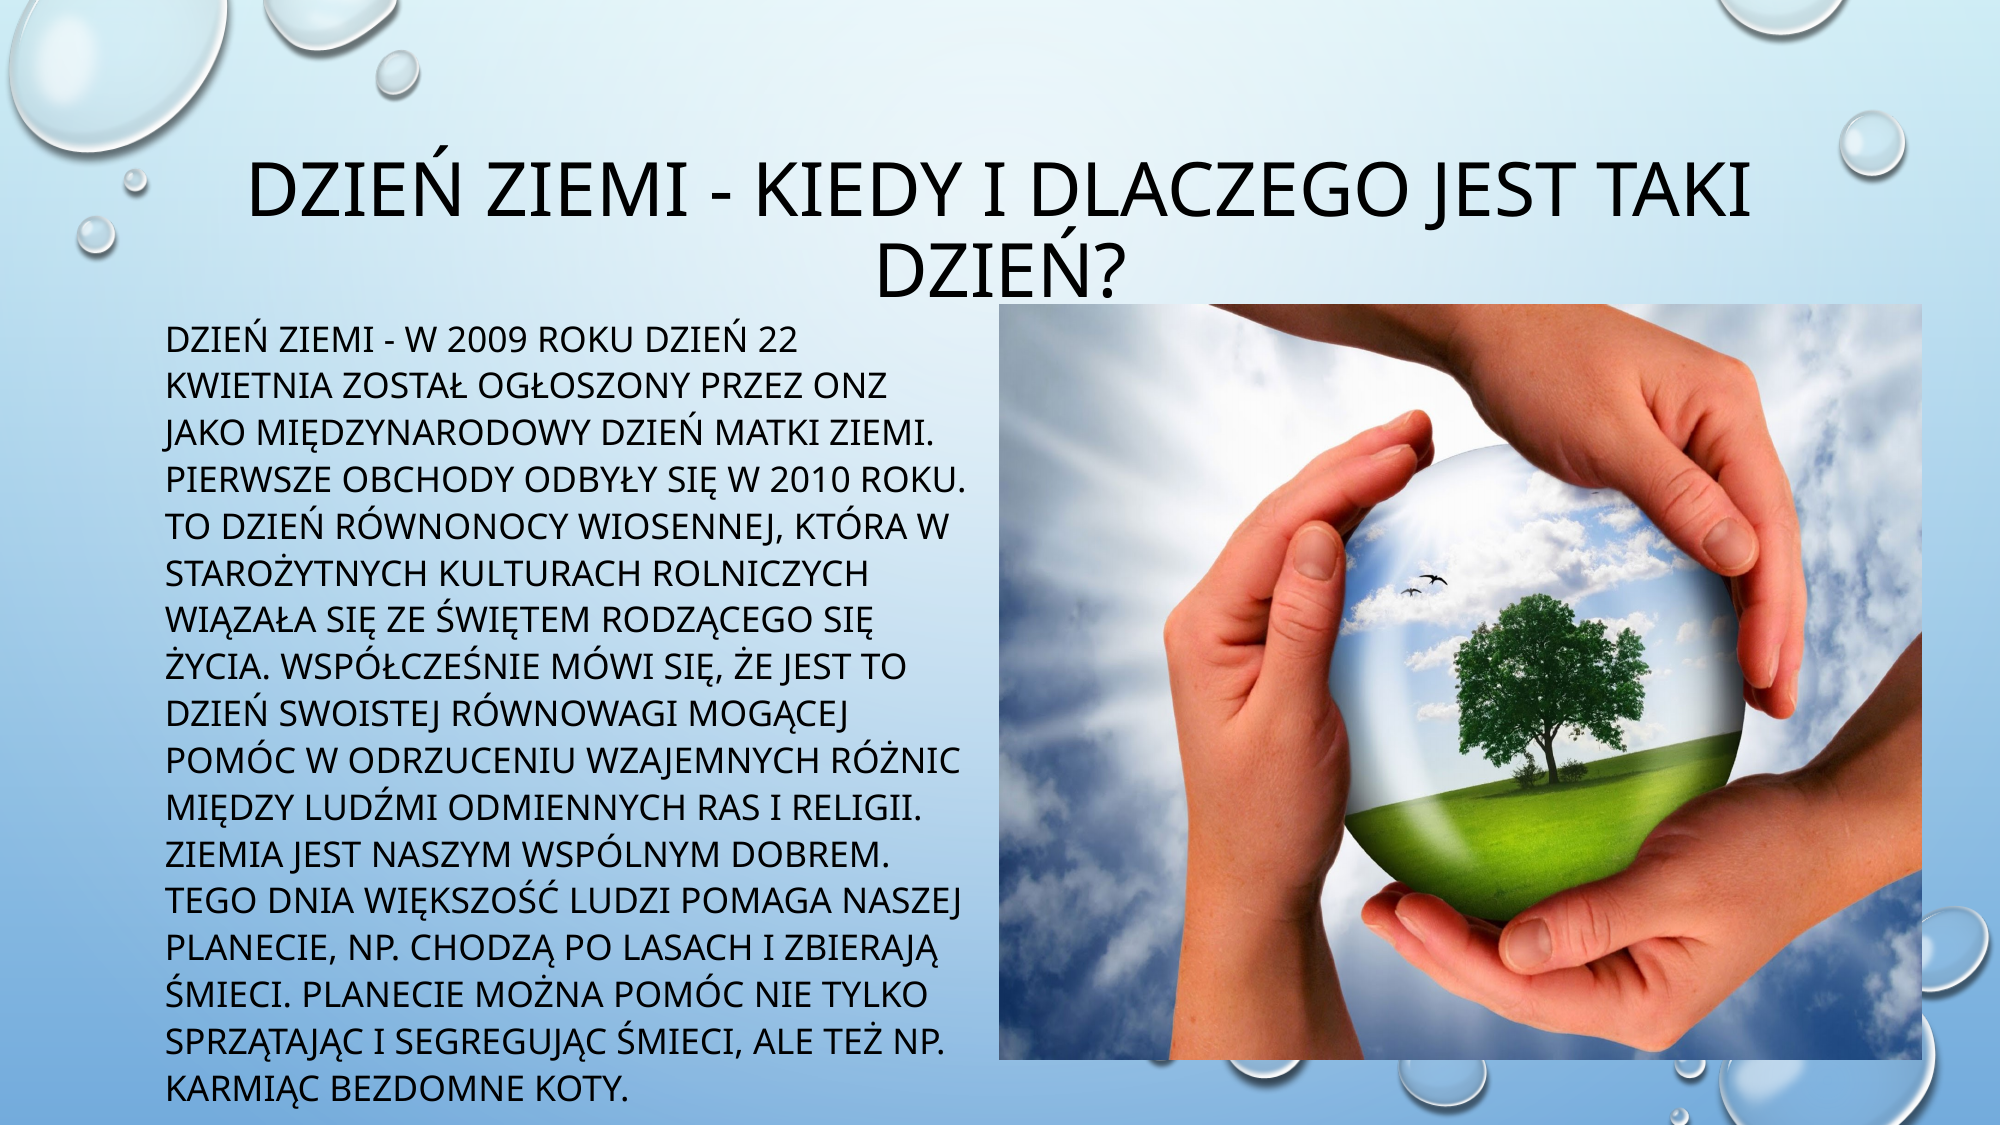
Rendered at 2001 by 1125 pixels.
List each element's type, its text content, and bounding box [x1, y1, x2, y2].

list DZIEŃ ZIEMI - w 2009 roku dzień 22 kwietnia został ogłoszony przez ONZ jako Międzynarodowy Dzień Matki Ziemi. Pierwsze obchody odbyły się w 2010 roku. TO DZIEŃ RównonocY wiosennEJ, KTÓRA w starożytnych kulturach rolniczych wiązała się ze świętem rodzącego się życia. Współcześnie MÓWI się, że jest to dzień swoistej równowagi mogącej pomóc w odrzuceniu wzajemnych różnic między ludźmi odmiennych ras i religii. ZIEMIA jest naszym wspólnym dobrem. TEGO DNIA WIĘKSZOŚĆ LUDZI POMAGA NASZEJ PLANECIE, NP. CHODZĄ PO LASACH I ZBIERAJĄ ŚMIECI. PLANECIE MOŻNA POMÓC NIE TYLKO SPRZĄTAJĄC I SEGREGUJĄC ŚMIECI, ALE TEŻ NP. KARMIĄC BEZDOMNE KOTY. [149, 304, 988, 1125]
picture [999, 304, 1922, 1060]
title Dzień ziemi - kiedy i dlACZEGO JEST TAKI DZIEŃ? [149, 101, 1851, 364]
